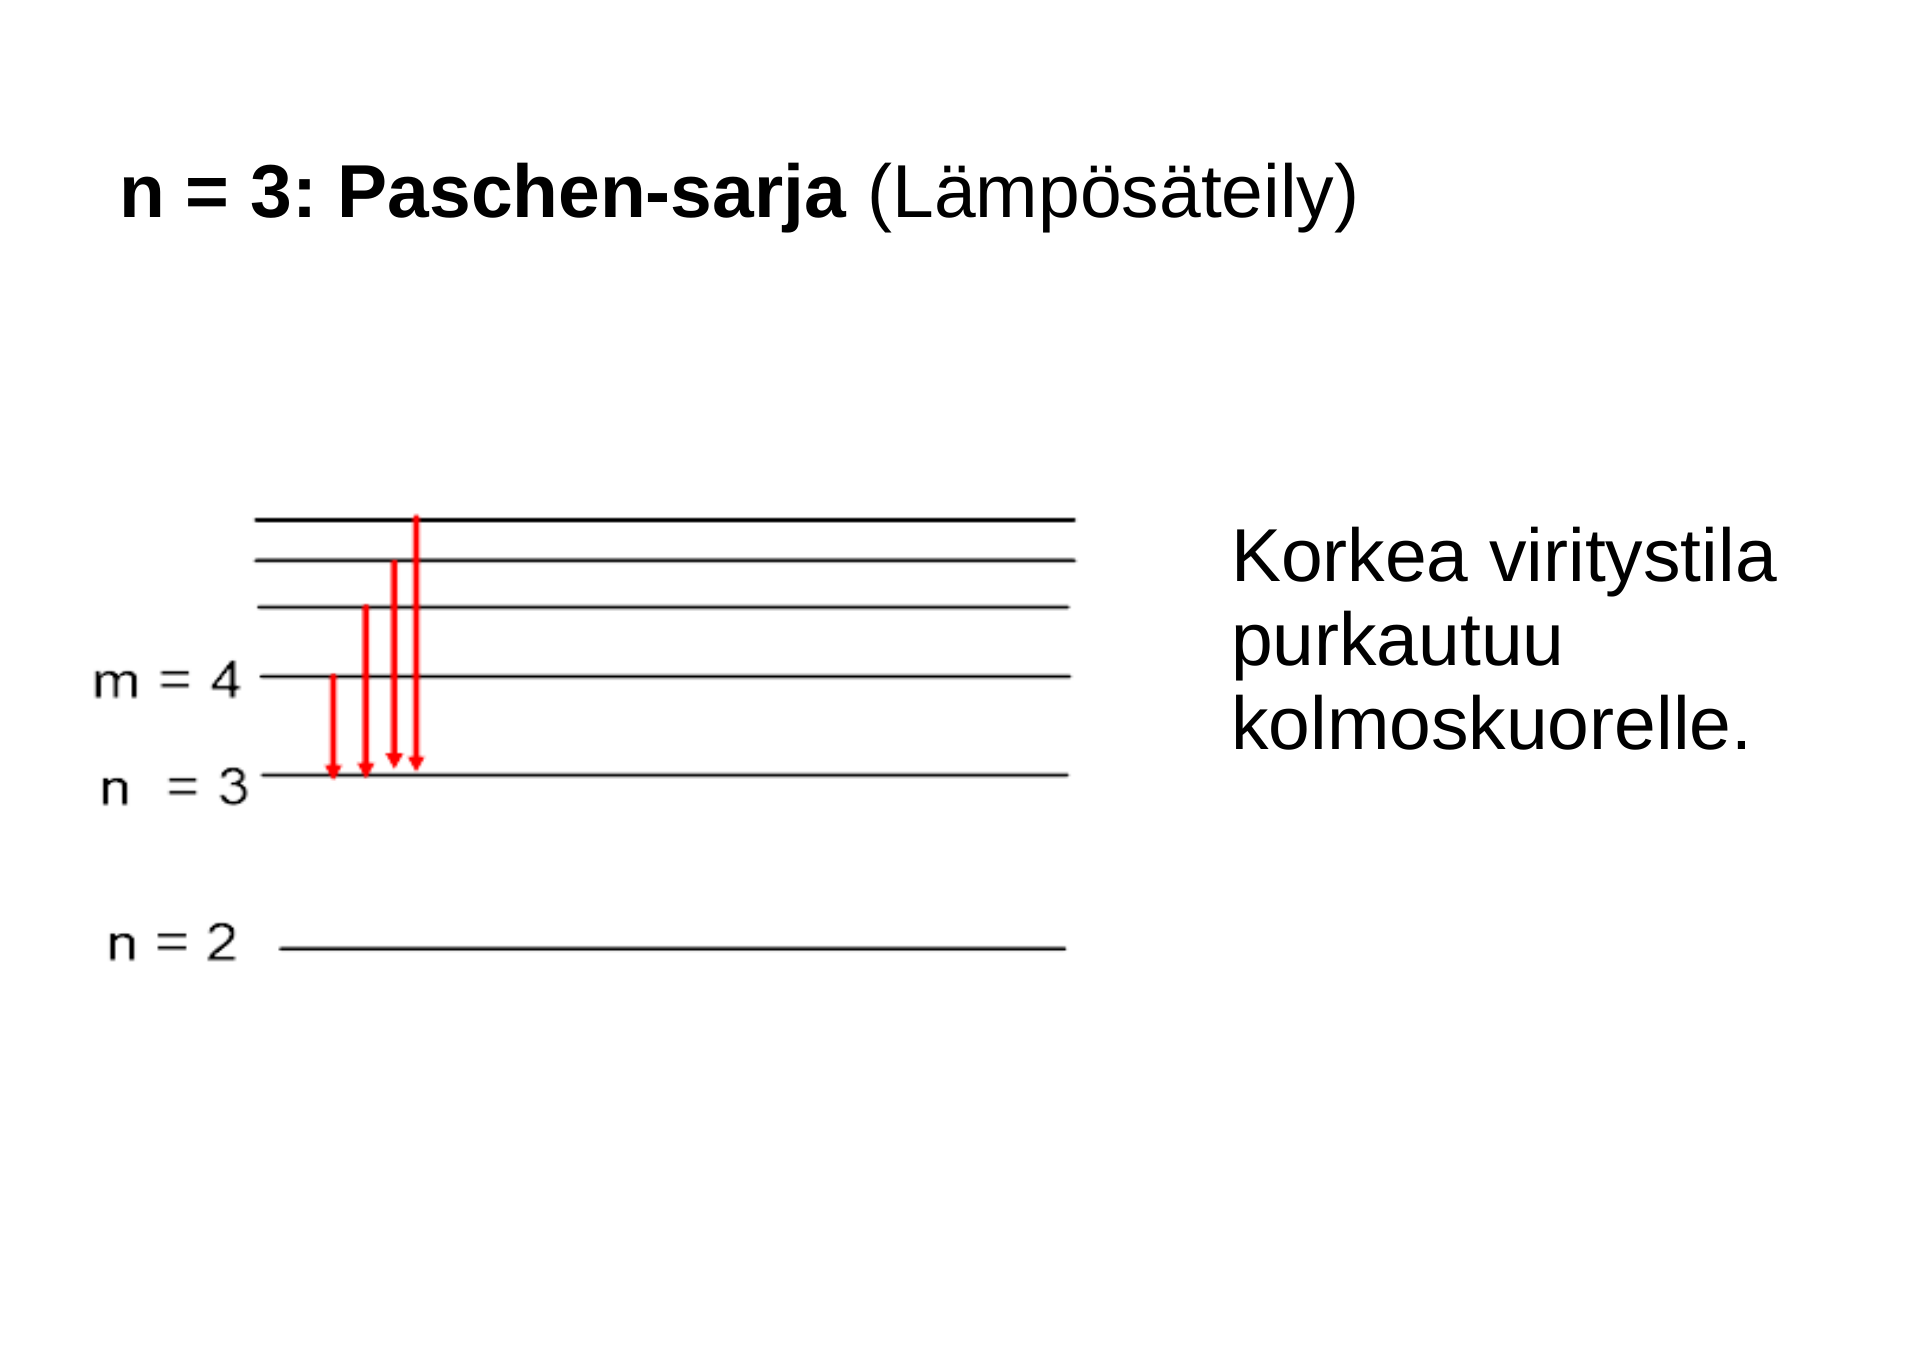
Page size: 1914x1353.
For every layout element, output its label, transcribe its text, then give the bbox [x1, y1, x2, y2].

picture [58, 463, 1121, 993]
text_box n = 3: Paschen-sarja (Lämpösäteily) [104, 141, 1695, 341]
text_box Korkea viritystila purkautuu kolmoskuorelle. [1216, 506, 1859, 889]
